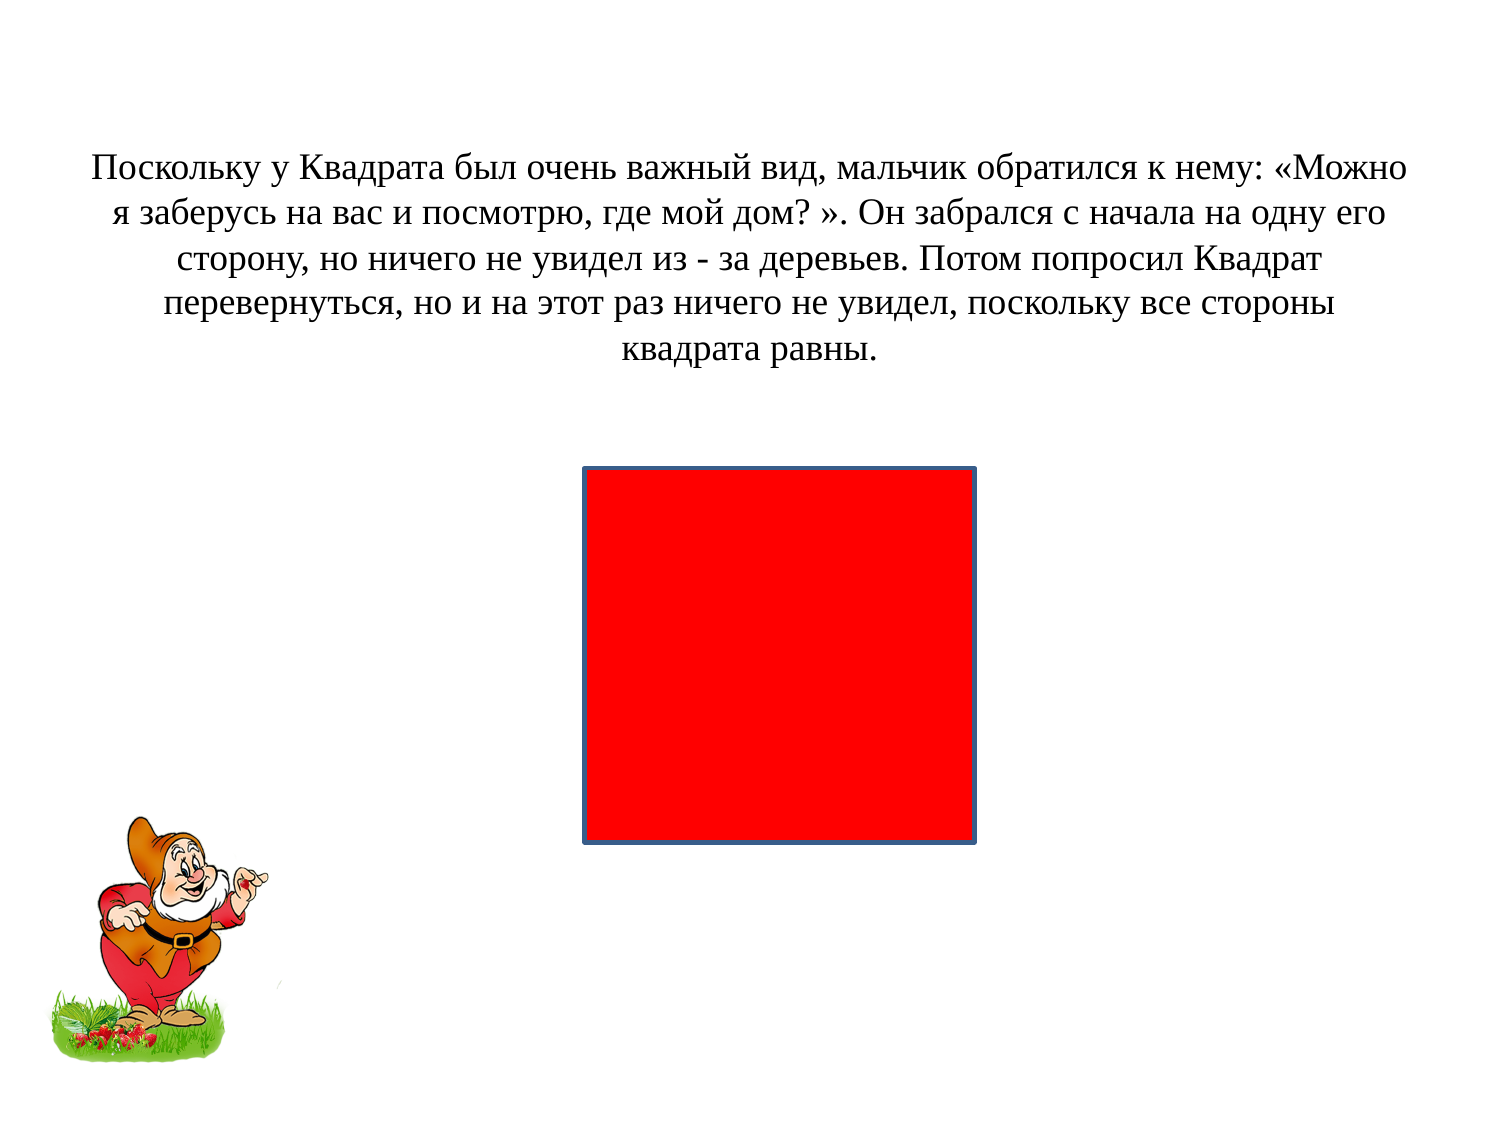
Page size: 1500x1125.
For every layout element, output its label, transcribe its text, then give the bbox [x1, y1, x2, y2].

title Поскольку у Квадрата был очень важный вид, мальчик обратился к нему: «Можно я заберусь на вас и посмотрю, где мой дом? ». Он забрался с начала на одну его сторону, но ничего не увидел из - за деревьев. Потом попросил Квадрат перевернуться, но и на этот раз ничего не увидел, поскольку все стороны квадрата равны. [75, 45, 1426, 233]
picture [41, 810, 374, 1063]
text_box [585, 468, 974, 842]
